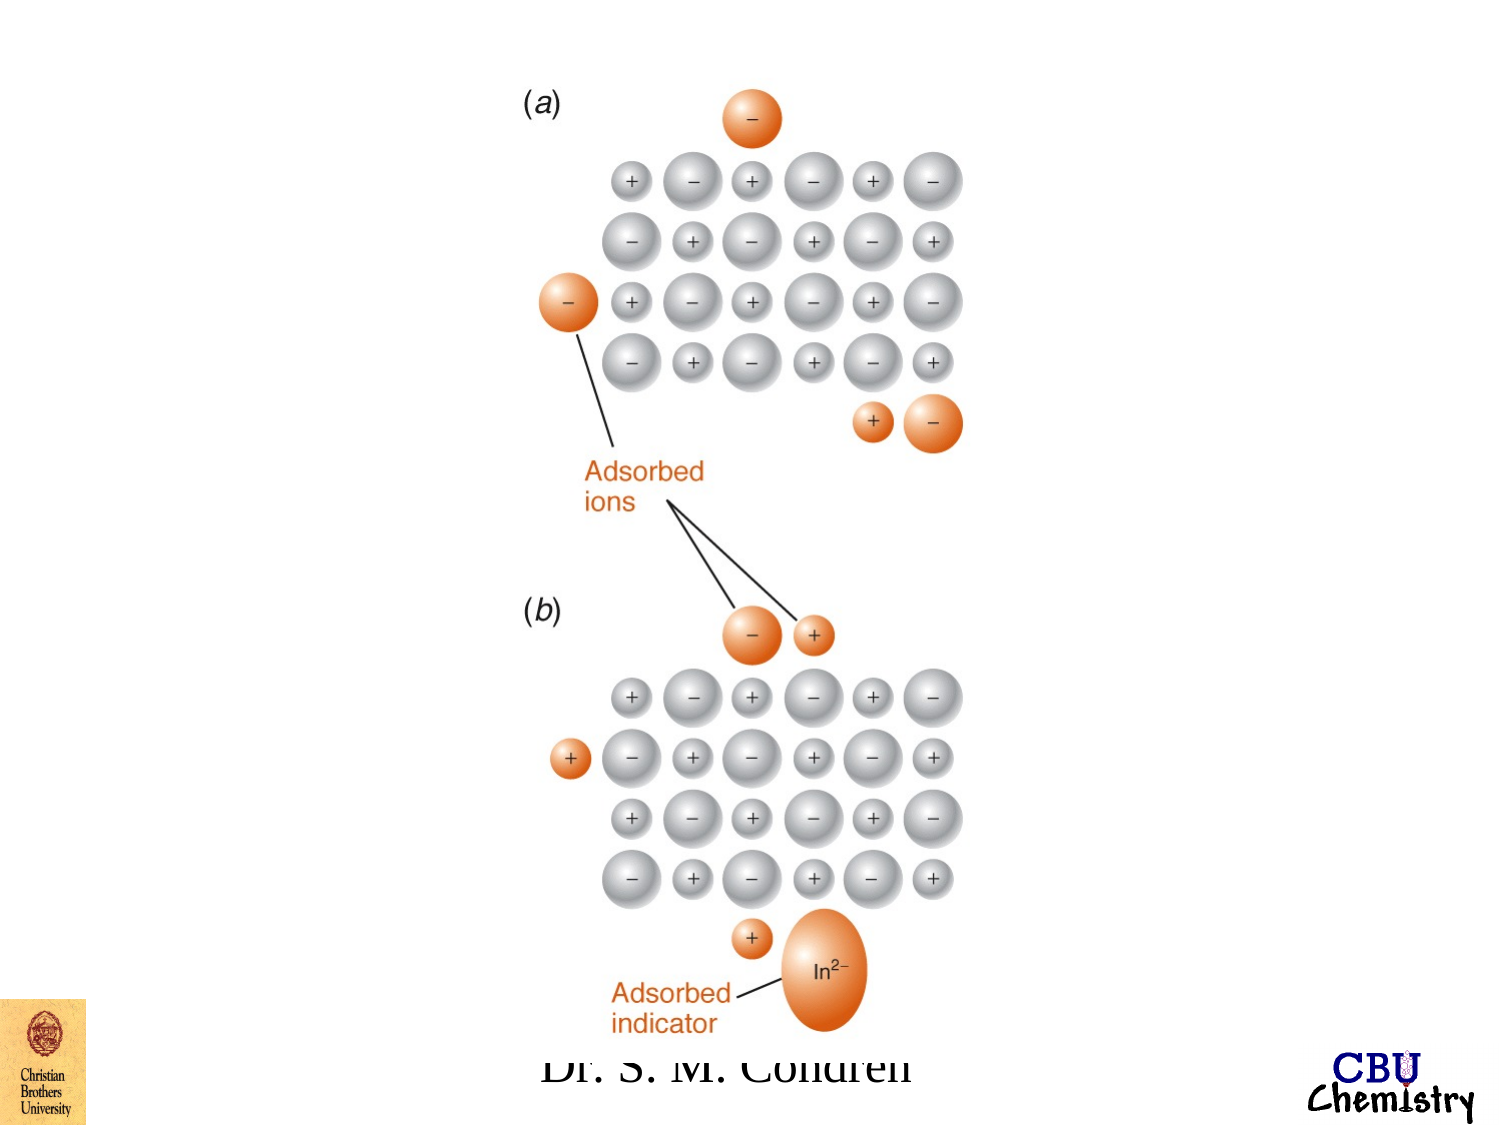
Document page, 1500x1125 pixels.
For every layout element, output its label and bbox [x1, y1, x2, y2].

picture [489, 62, 1010, 1063]
